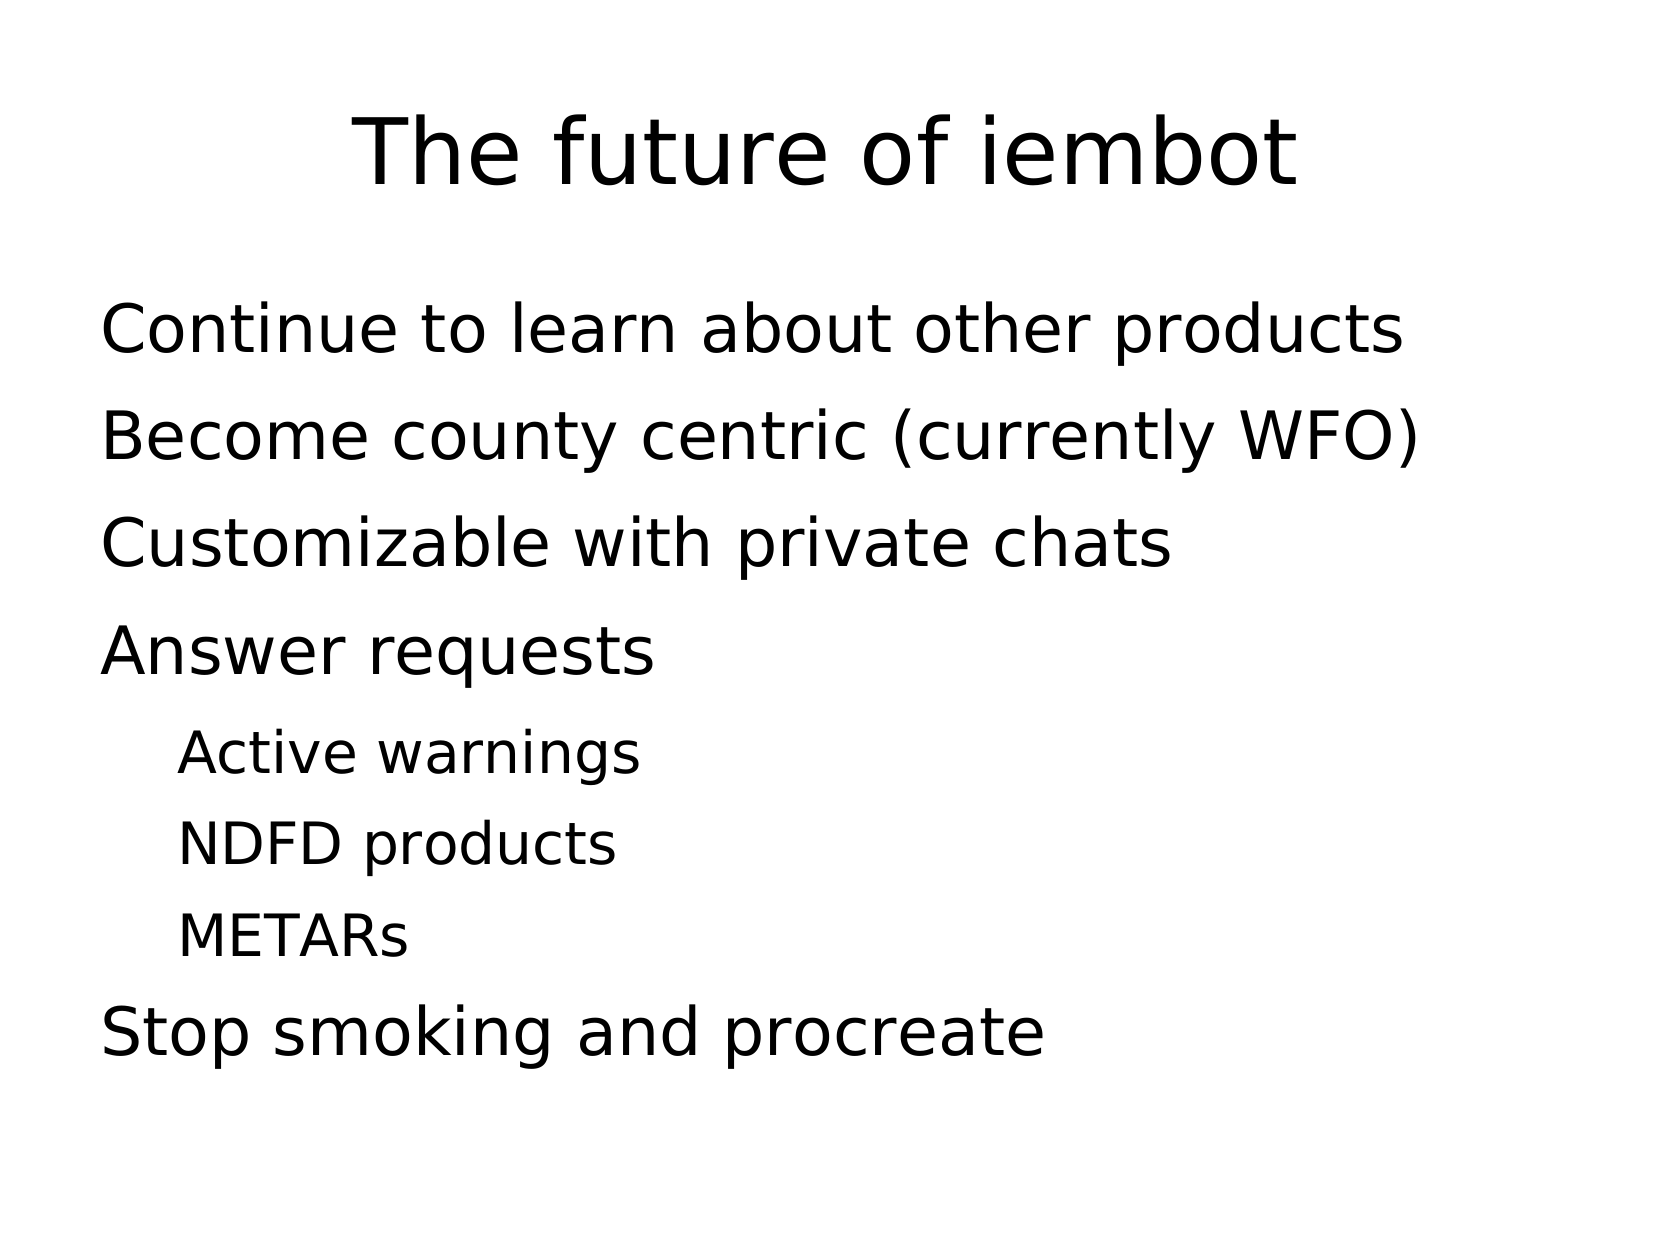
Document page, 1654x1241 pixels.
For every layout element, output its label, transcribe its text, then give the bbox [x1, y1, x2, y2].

list Continue to learn about other products Become county centric (currently WFO) Customizable with private chats Answer requests Active warnings NDFD products METARs Stop smoking and procreate [82, 290, 1571, 1109]
title The future of iembot [82, 49, 1571, 257]
